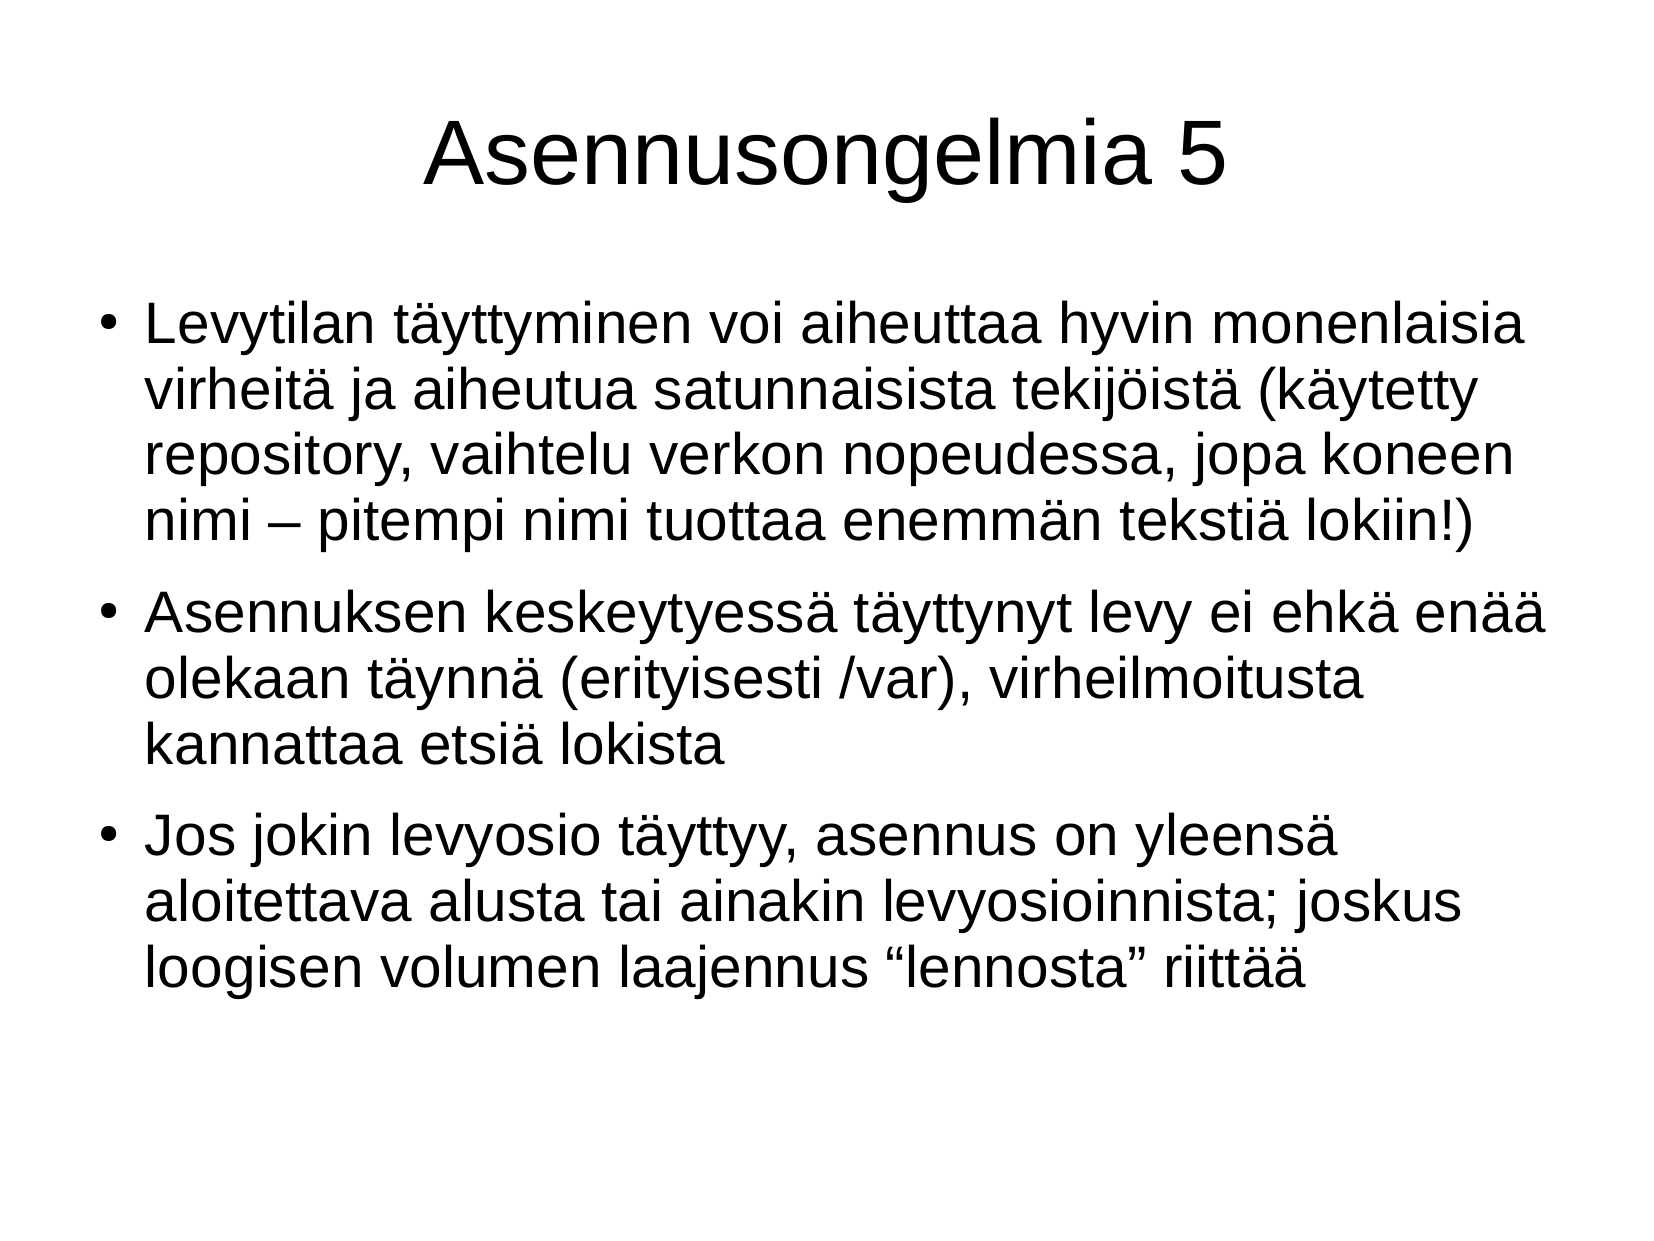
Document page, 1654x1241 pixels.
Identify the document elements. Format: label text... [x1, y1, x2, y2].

title Asennusongelmia 5 [82, 49, 1571, 257]
list Levytilan täyttyminen voi aiheuttaa hyvin monenlaisia virheitä ja aiheutua satunnaisista tekijöistä (käytetty repository, vaihtelu verkon nopeudessa, jopa koneen nimi – pitempi nimi tuottaa enemmän tekstiä lokiin!) Asennuksen keskeytyessä täyttynyt levy ei ehkä enää olekaan täynnä (erityisesti /var), virheilmoitusta kannattaa etsiä lokista Jos jokin levyosio täyttyy, asennus on yleensä aloitettava alusta tai ainakin levyosioinnista; joskus loogisen volumen laajennus “lennosta” riittää [82, 290, 1571, 1010]
